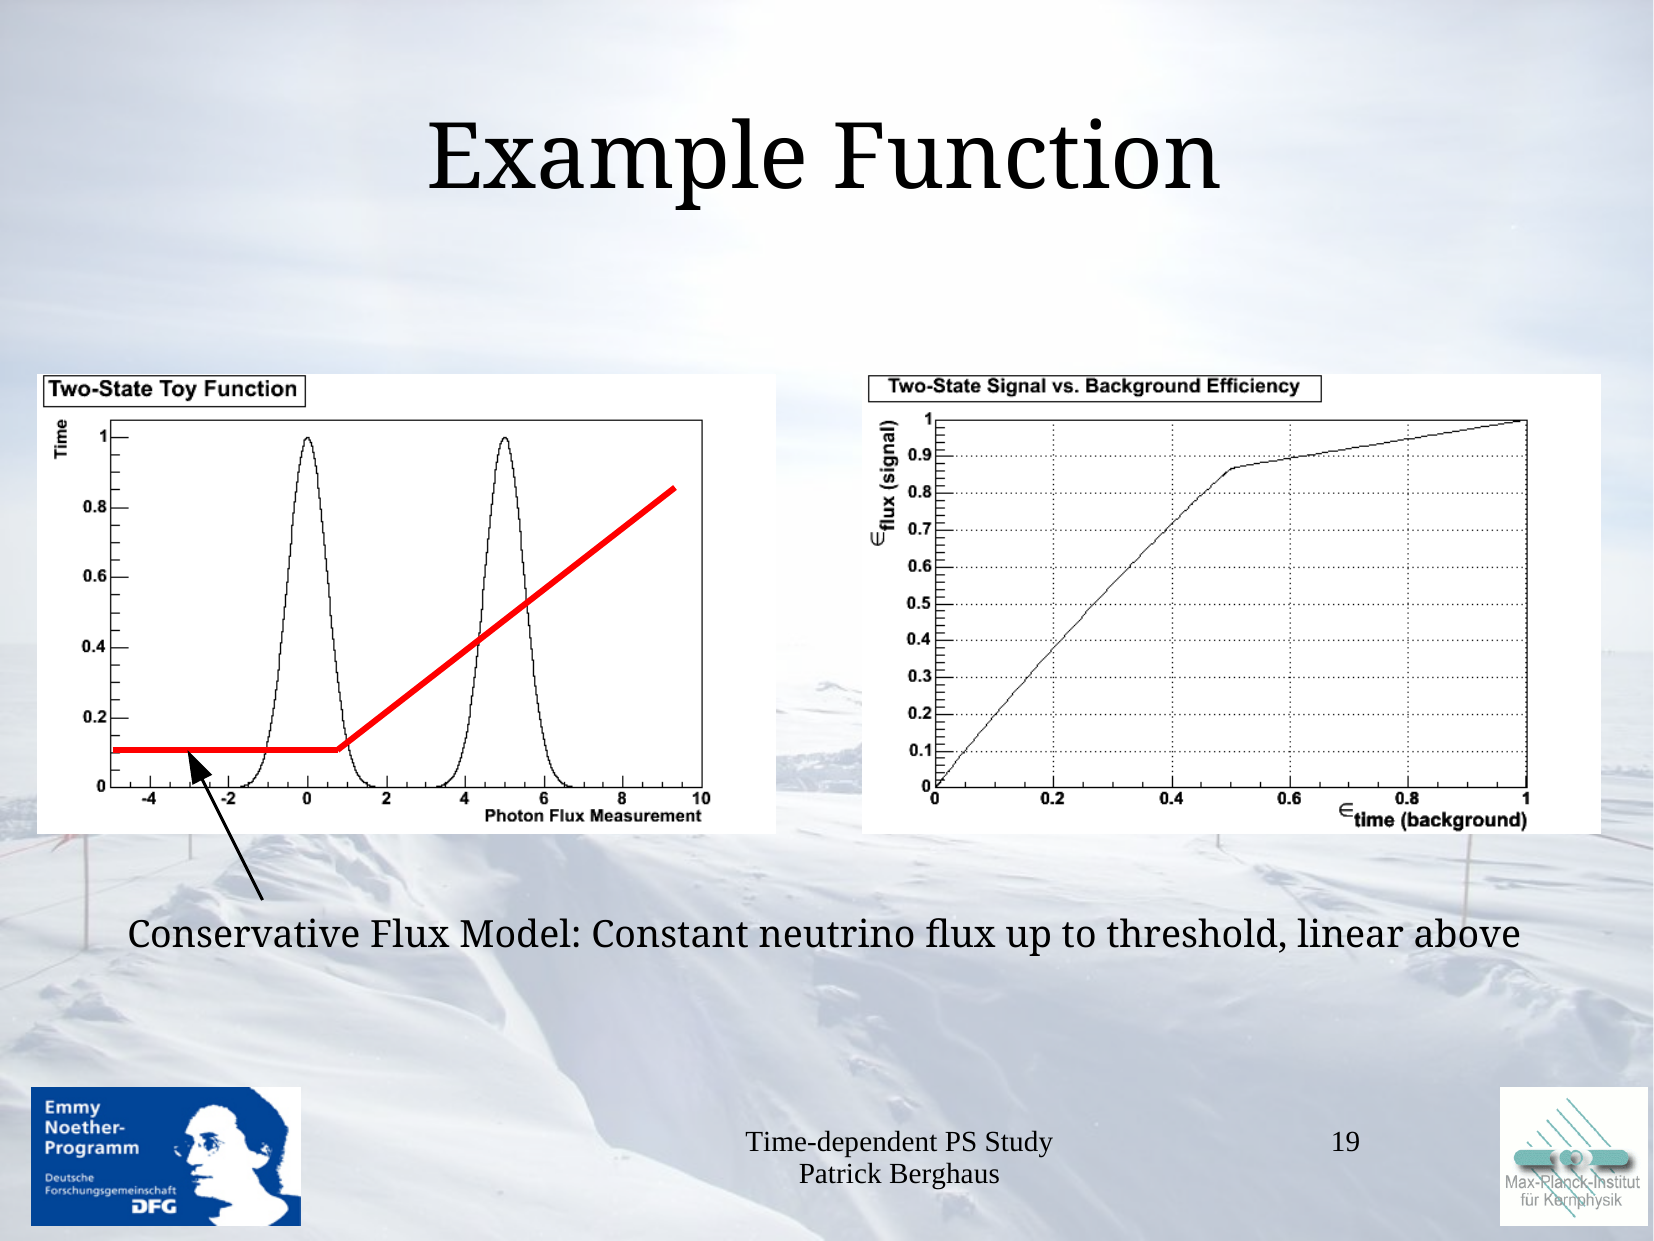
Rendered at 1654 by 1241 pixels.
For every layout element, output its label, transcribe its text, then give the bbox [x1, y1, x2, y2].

picture [862, 374, 1601, 834]
picture [31, 1087, 301, 1226]
picture [1500, 1087, 1648, 1226]
picture [37, 374, 776, 834]
text_box Conservative Flux Model: Constant neutrino flux up to threshold, linear above [112, 900, 1447, 970]
title Example Function [75, 49, 1576, 257]
